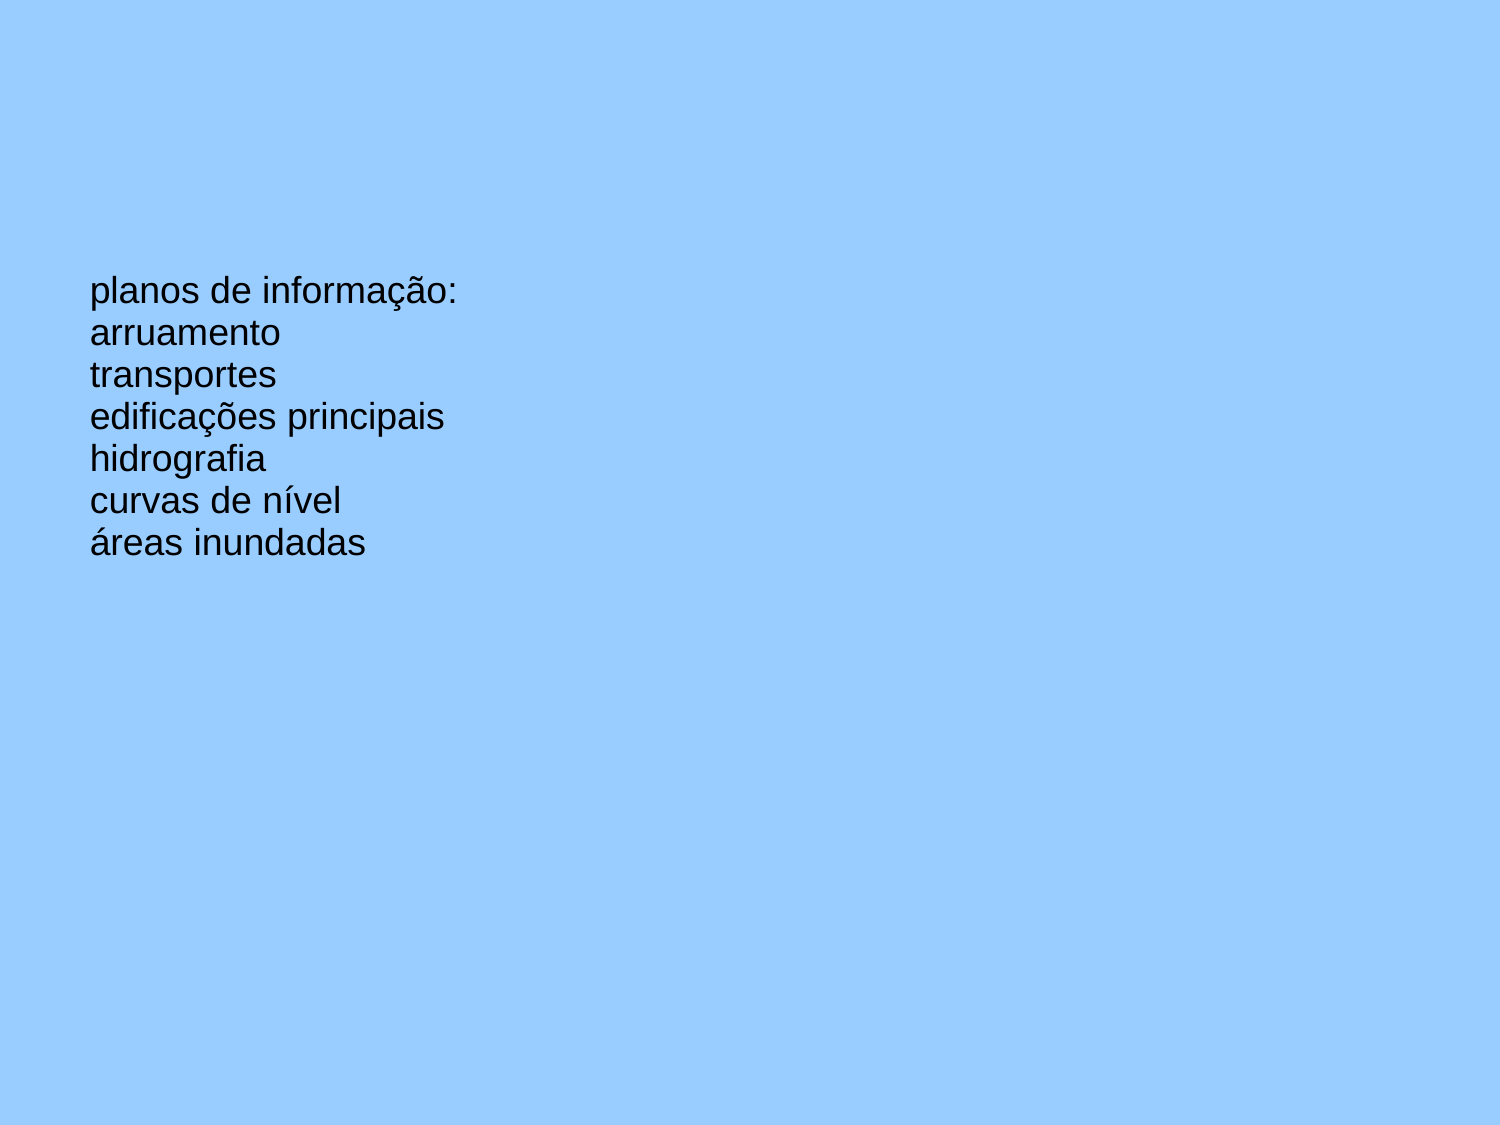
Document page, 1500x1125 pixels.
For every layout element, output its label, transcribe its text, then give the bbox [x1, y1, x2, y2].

text_box planos de informação: arruamento transportes edificações principais hidrografia curvas de nível áreas inundadas [75, 262, 1425, 1124]
